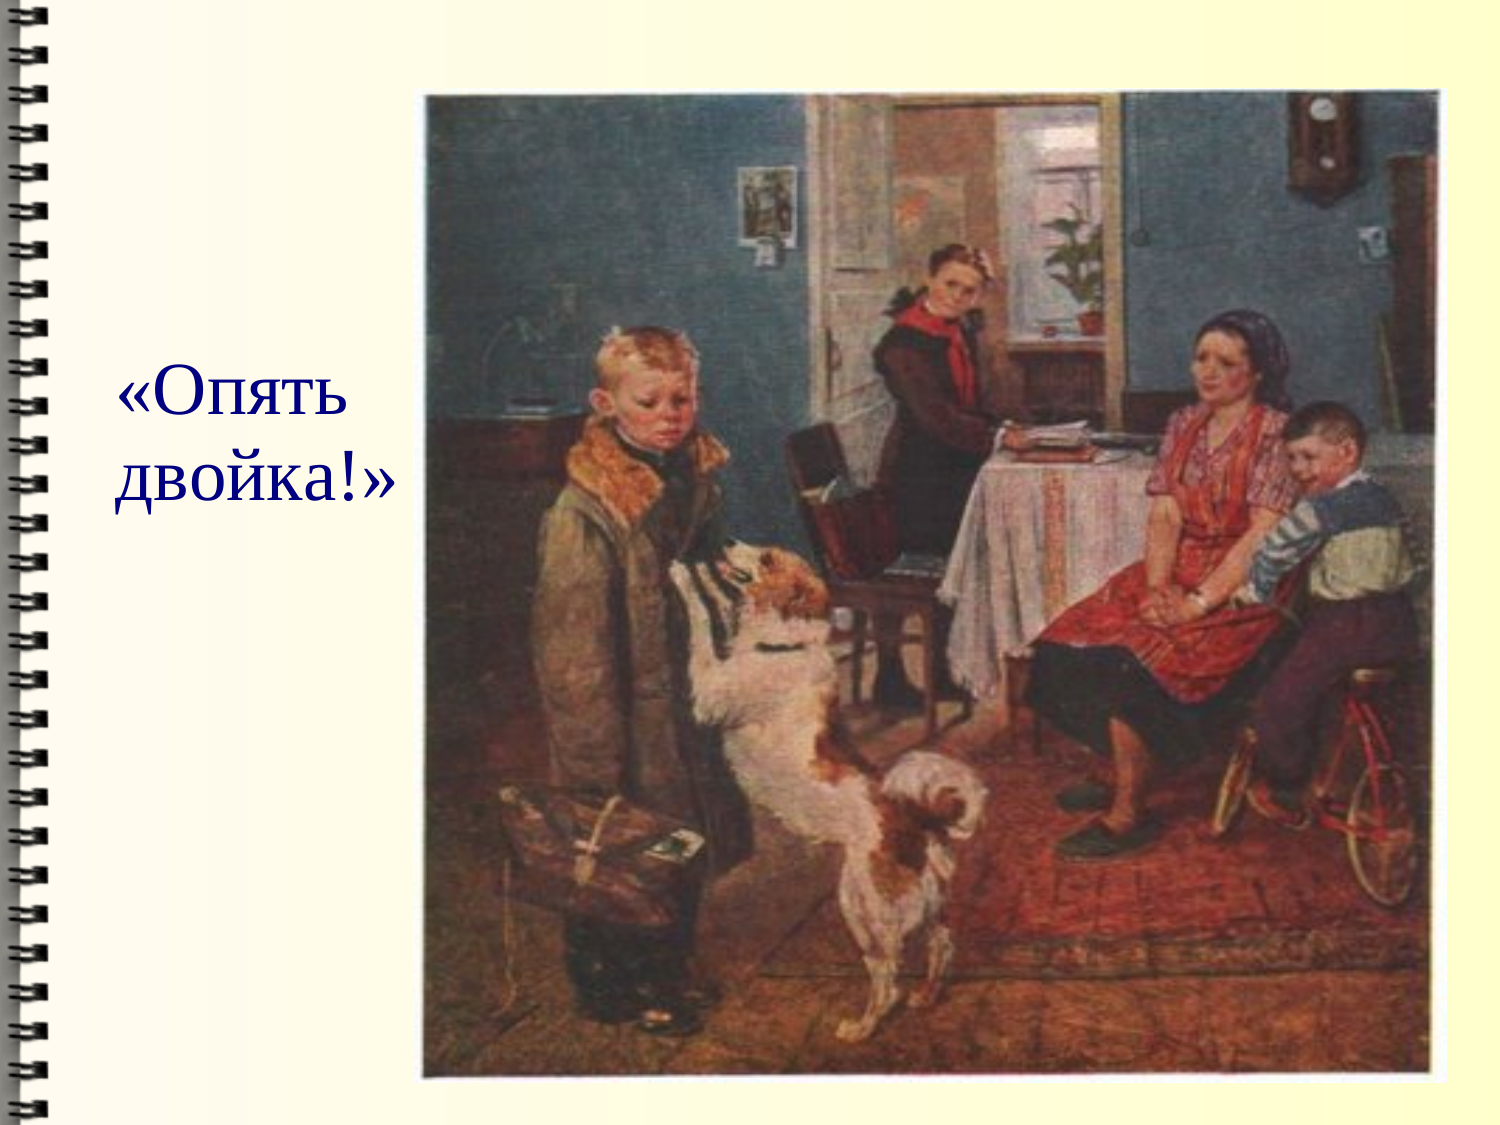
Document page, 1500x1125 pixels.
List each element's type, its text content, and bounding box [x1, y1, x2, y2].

picture [0, 0, 69, 1125]
list «Опять двойка!» [100, 354, 502, 621]
picture [413, 88, 1447, 1083]
